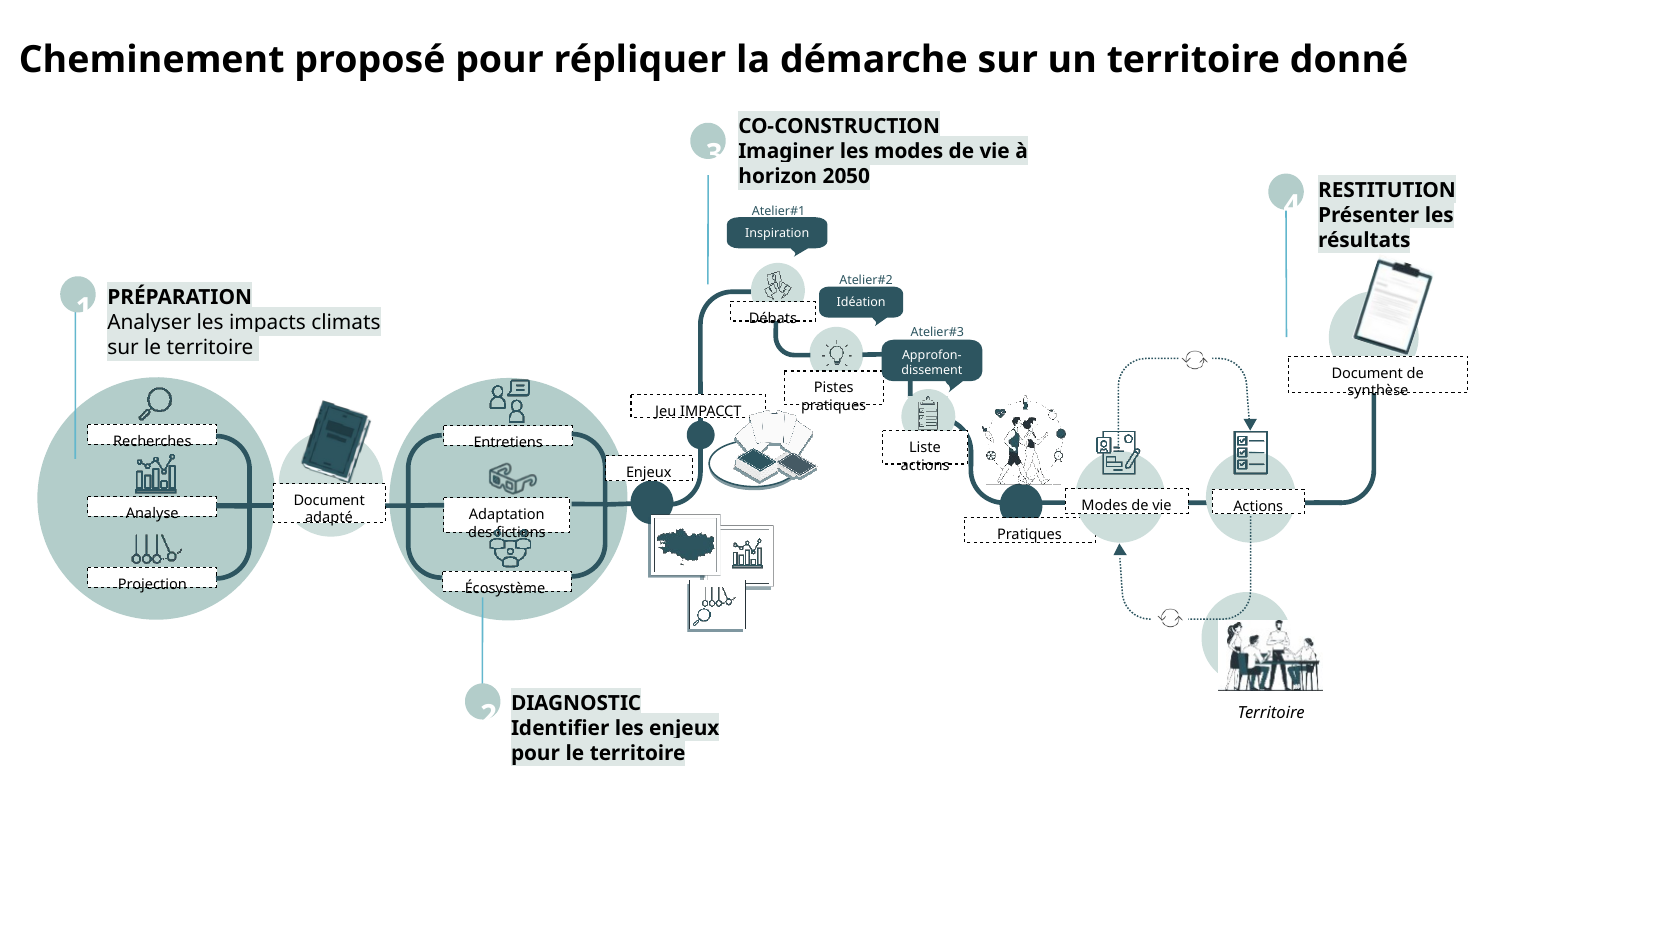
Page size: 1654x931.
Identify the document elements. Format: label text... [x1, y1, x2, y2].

text_box [999, 493, 1043, 518]
text_box Enjeux [606, 456, 692, 481]
text_box Idéation [819, 286, 904, 327]
picture [1157, 604, 1183, 631]
text_box Projection [88, 567, 217, 587]
text_box 4 [1268, 173, 1304, 210]
text_box [608, 481, 627, 502]
text_box Pistes pratiques [784, 371, 884, 404]
text_box [635, 481, 668, 488]
text_box [1078, 514, 1162, 556]
text_box Document de synthèse [1288, 356, 1468, 393]
text_box [1075, 460, 1165, 489]
text_box [686, 420, 715, 450]
text_box CO-CONSTRUCTION Imaginer les modes de vie à horizon 2050 [723, 105, 1057, 195]
text_box [1243, 418, 1257, 430]
picture [132, 385, 178, 421]
text_box RESTITUTION Présenter les résultats [1303, 169, 1561, 259]
picture [488, 453, 538, 504]
text_box [901, 397, 956, 431]
text_box [362, 451, 383, 484]
picture [1181, 346, 1208, 373]
text_box Modes de vie [1065, 489, 1188, 514]
picture [285, 386, 384, 496]
text_box [1328, 292, 1403, 356]
text_box Atelier#3 [891, 316, 984, 338]
text_box [1201, 592, 1249, 674]
picture [970, 387, 1074, 493]
picture [1223, 430, 1278, 475]
text_box Atelier#1 [732, 195, 825, 217]
text_box Territoire [1215, 694, 1327, 719]
text_box [809, 326, 864, 371]
text_box [1230, 592, 1288, 620]
text_box Pratiques [964, 518, 1095, 542]
text_box Liste actions [883, 431, 968, 464]
picture [480, 524, 540, 568]
text_box [538, 381, 620, 456]
picture [817, 337, 856, 368]
text_box 1 [60, 276, 96, 313]
text_box [913, 389, 945, 395]
text_box [761, 262, 795, 269]
text_box Atelier#2 [820, 264, 913, 286]
picture [130, 453, 181, 494]
text_box Adaptation des fictions [444, 498, 570, 532]
text_box DIAGNOSTIC Identifier les enjeux pour le territoire [496, 682, 785, 772]
text_box Analyse [88, 497, 217, 516]
text_box 3 [690, 122, 726, 159]
text_box Débats [730, 302, 816, 321]
text_box [751, 269, 805, 302]
text_box [296, 523, 366, 537]
text_box 2 [465, 683, 501, 720]
text_box Recherches [88, 424, 217, 444]
text_box [1205, 460, 1296, 543]
text_box [1408, 327, 1419, 356]
picture [907, 395, 948, 430]
text_box Document adapté [273, 484, 385, 523]
picture [1089, 429, 1147, 475]
text_box [709, 448, 720, 483]
text_box [1177, 353, 1214, 386]
text_box Jeu IMPACCT [631, 394, 720, 418]
text_box [389, 381, 623, 621]
picture [123, 532, 190, 566]
text_box Approf. [896, 382, 949, 387]
picture [1351, 254, 1435, 356]
text_box Approfon-dissement [881, 339, 983, 393]
text_box Actions [1212, 489, 1305, 514]
picture [758, 269, 796, 300]
picture [623, 386, 826, 665]
text_box Cheminement proposé pour répliquer la démarche sur un territoire donné [3, 27, 1576, 89]
text_box Inspiration [726, 217, 828, 257]
text_box PRÉPARATION Analyser les impacts climats sur le territoire [92, 276, 403, 366]
text_box Entretiens [444, 426, 573, 445]
text_box [278, 447, 314, 484]
picture [1218, 620, 1323, 691]
picture [481, 377, 538, 427]
text_box [1151, 599, 1189, 637]
text_box Écosystème [443, 571, 571, 591]
text_box [37, 377, 275, 620]
